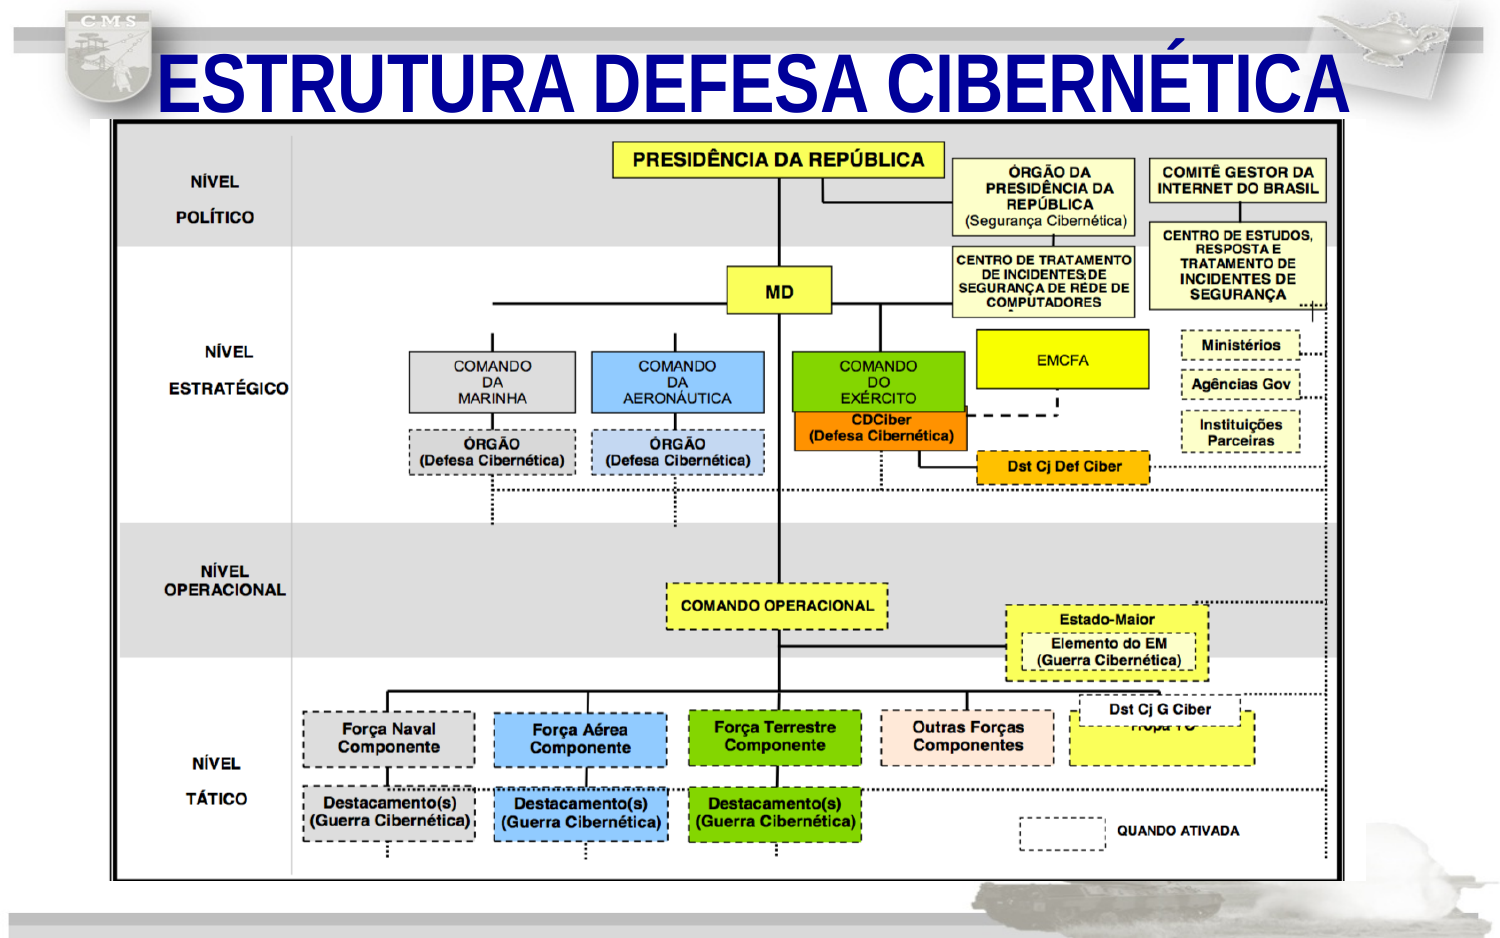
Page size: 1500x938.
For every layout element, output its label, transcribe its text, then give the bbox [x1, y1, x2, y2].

picture [0, 0, 1500, 938]
text_box ESTRUTURA DEFESA CIBERNÉTICA [0, 21, 1495, 137]
